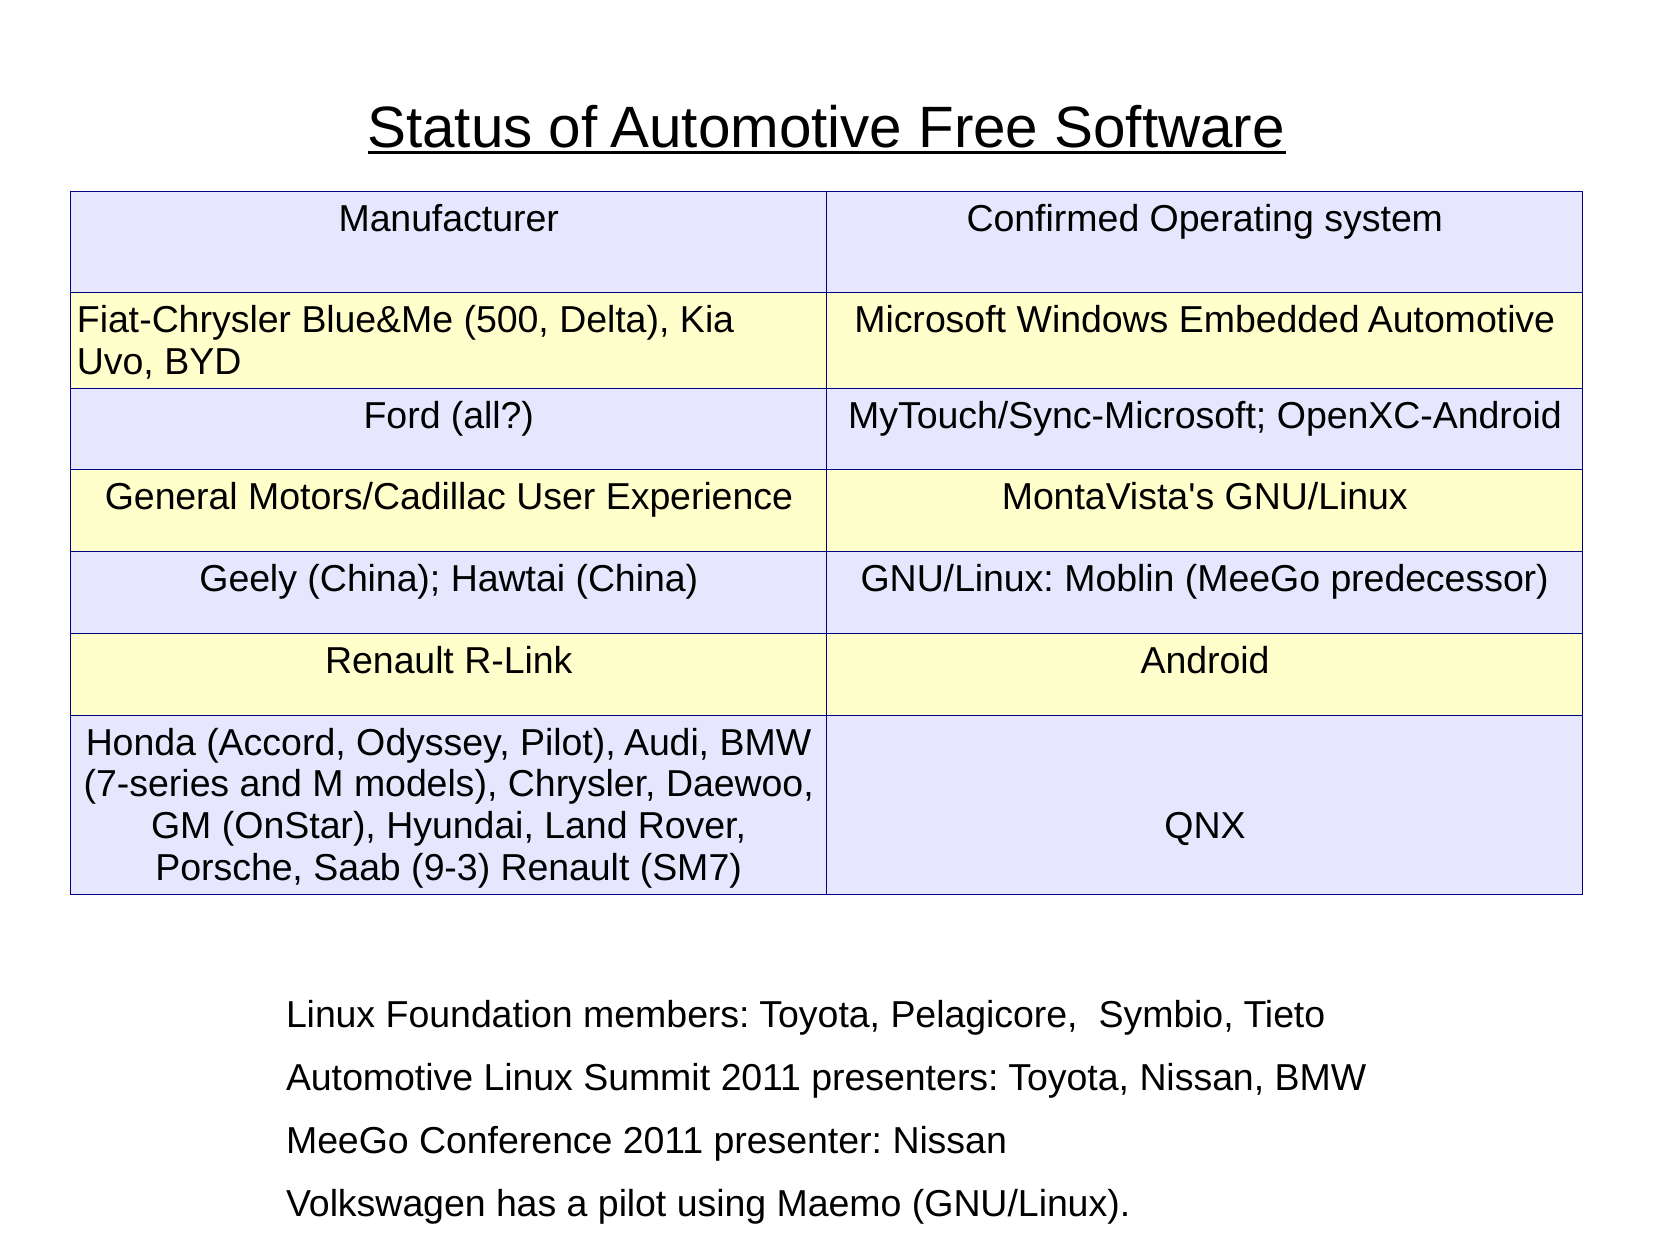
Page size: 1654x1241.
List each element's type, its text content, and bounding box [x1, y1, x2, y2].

table_cell MyTouch/Sync-Microsoft; OpenXC-Android [827, 389, 1582, 469]
table_header Confirmed Operating system [827, 192, 1582, 292]
table_cell Android [827, 634, 1582, 715]
table_cell Renault R-Link [71, 634, 826, 715]
table_cell GNU/Linux: Moblin (MeeGo predecessor) [827, 552, 1582, 633]
table_cell QNX [827, 716, 1582, 894]
table_cell Microsoft Windows Embedded Automotive [827, 293, 1582, 388]
table_header Manufacturer [71, 192, 826, 292]
table_cell MontaVista's GNU/Linux [827, 470, 1582, 551]
table_cell Honda (Accord, Odyssey, Pilot), Audi, BMW (7-series and M models), Chrysler, Daewoo, GM (OnStar), Hyundai, Land Rover, Porsche, Saab (9-3) Renault (SM7) [71, 716, 826, 894]
text_box Linux Foundation members: Toyota, Pelagicore, Symbio, Tieto Automotive Linux Summit 2011 presenters: Toyota, Nissan, BMW MeeGo Conference 2011 presenter: Nissan Volkswagen has a pilot using Maemo (GNU/Linux). [271, 964, 1395, 1211]
table_cell General Motors/Cadillac User Experience [71, 470, 826, 551]
table_cell Fiat-Chrysler Blue&Me (500, Delta), Kia Uvo, BYD [71, 293, 826, 388]
table_cell Ford (all?) [71, 389, 826, 469]
text_box Status of Automotive Free Software [352, 87, 1301, 168]
table_cell Geely (China); Hawtai (China) [71, 552, 826, 633]
